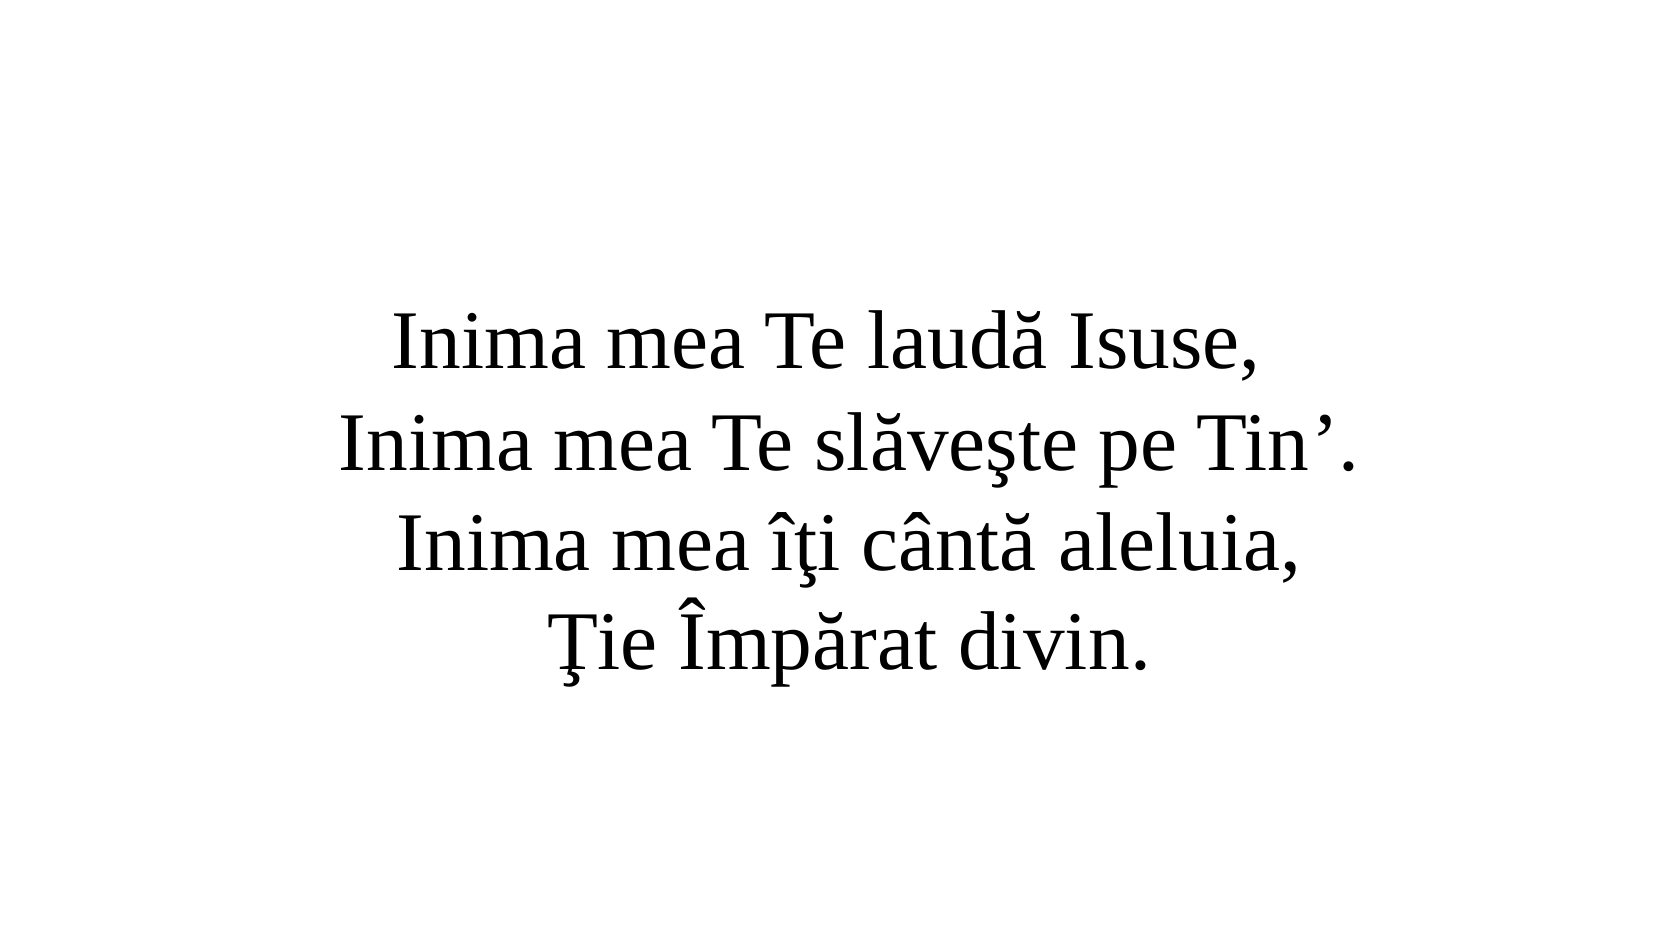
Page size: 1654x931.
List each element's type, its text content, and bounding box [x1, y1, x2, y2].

subtitle Inima mea Te laudă Isuse, Inima mea Te slăveşte pe Tin’. Inima mea îţi cântă aleluia, Ţie Împărat divin. [0, 289, 1654, 689]
